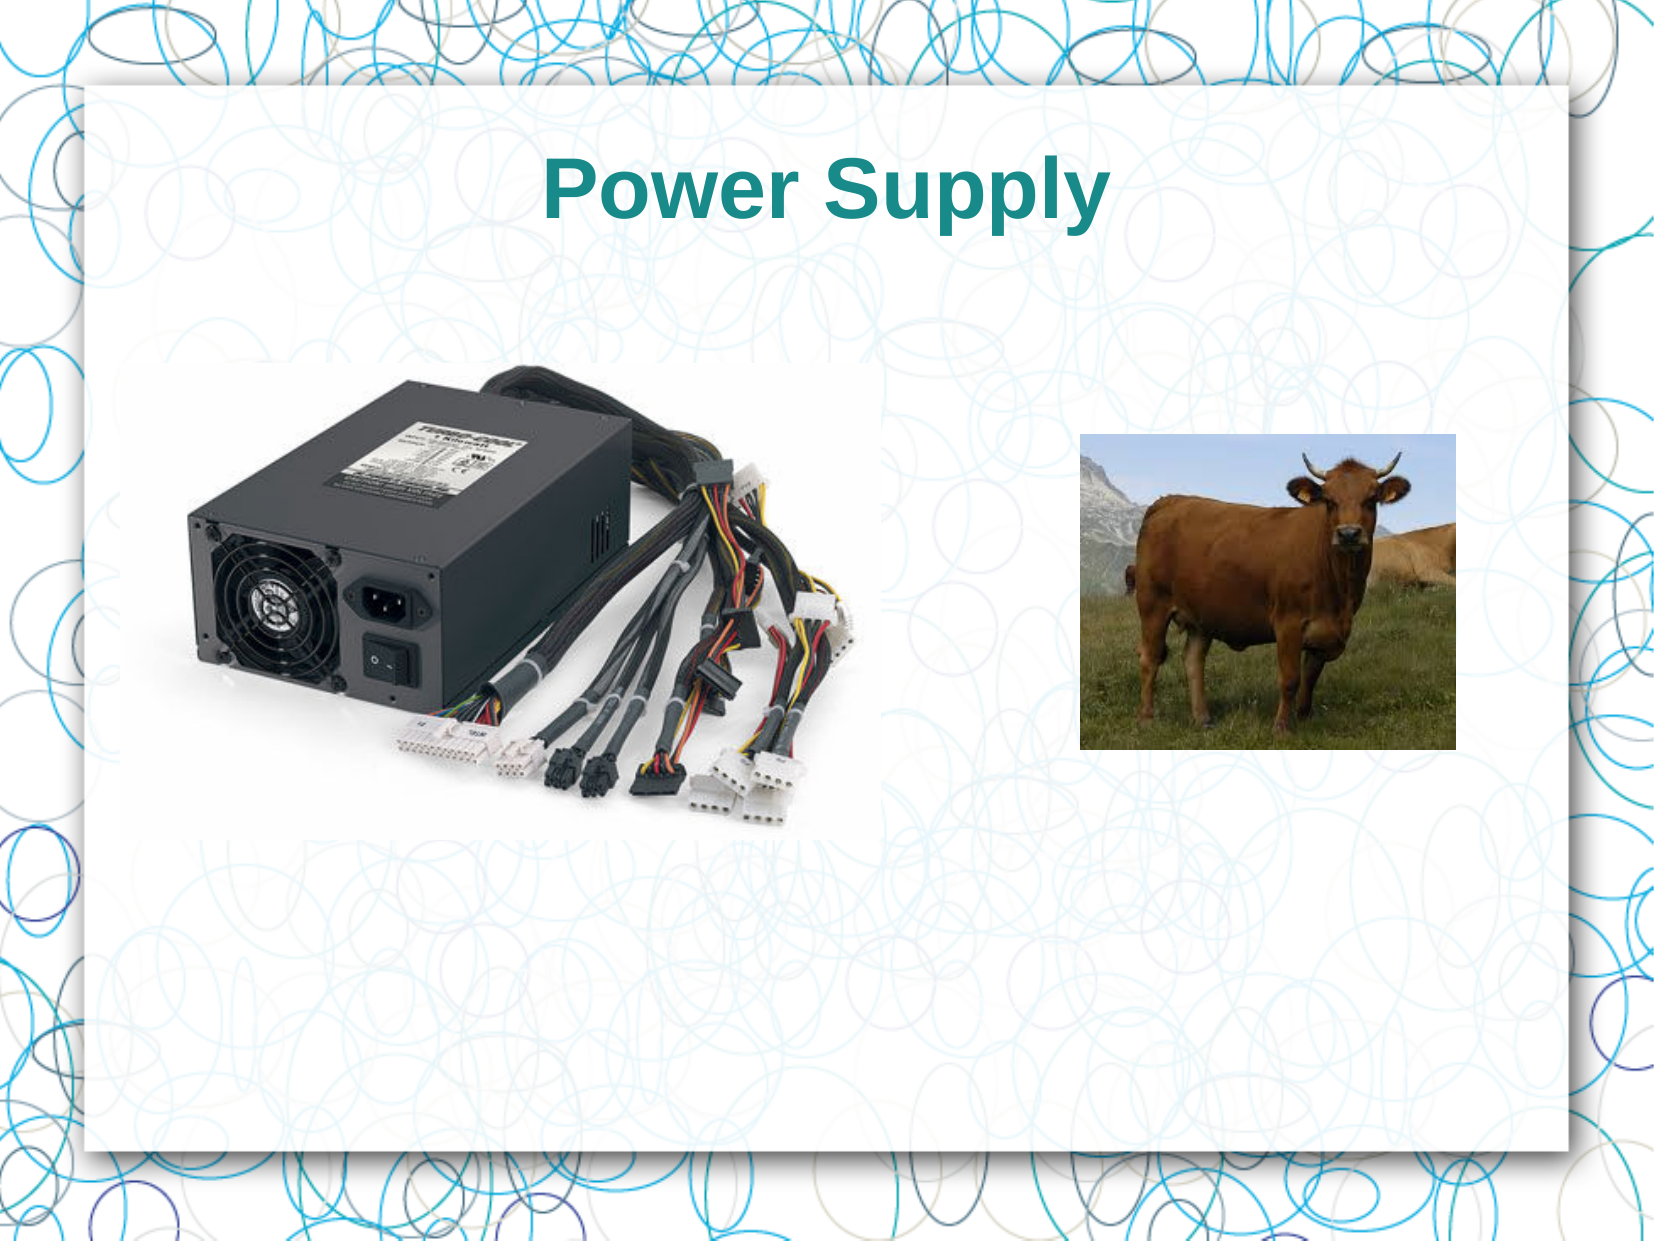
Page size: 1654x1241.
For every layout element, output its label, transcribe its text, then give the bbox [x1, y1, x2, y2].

picture [0, 0, 1654, 1241]
title Power Supply [82, 84, 1571, 292]
